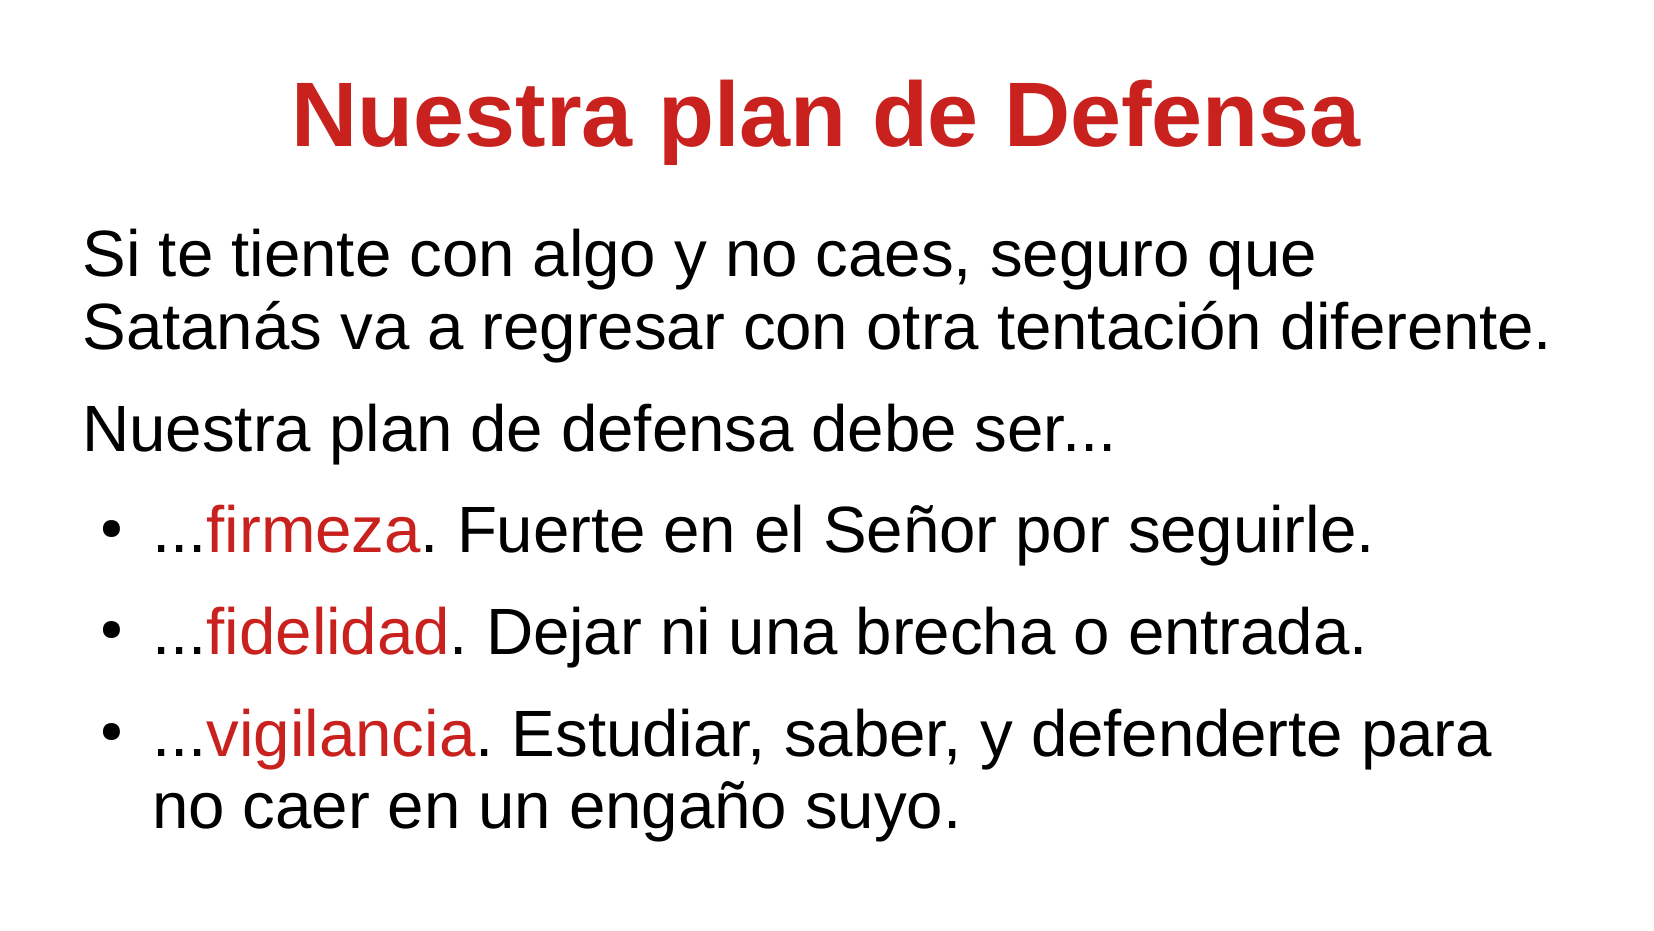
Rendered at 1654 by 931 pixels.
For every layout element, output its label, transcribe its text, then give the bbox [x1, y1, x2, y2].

title Nuestra plan de Defensa [82, 37, 1571, 193]
list Si te tiente con algo y no caes, seguro que Satanás va a regresar con otra tentación diferente. Nuestra plan de defensa debe ser... ...firmeza. Fuerte en el Señor por seguirle. ...fidelidad. Dejar ni una brecha o entrada. ...vigilancia. Estudiar, saber, y defenderte para no caer en un engaño suyo. [82, 217, 1571, 871]
